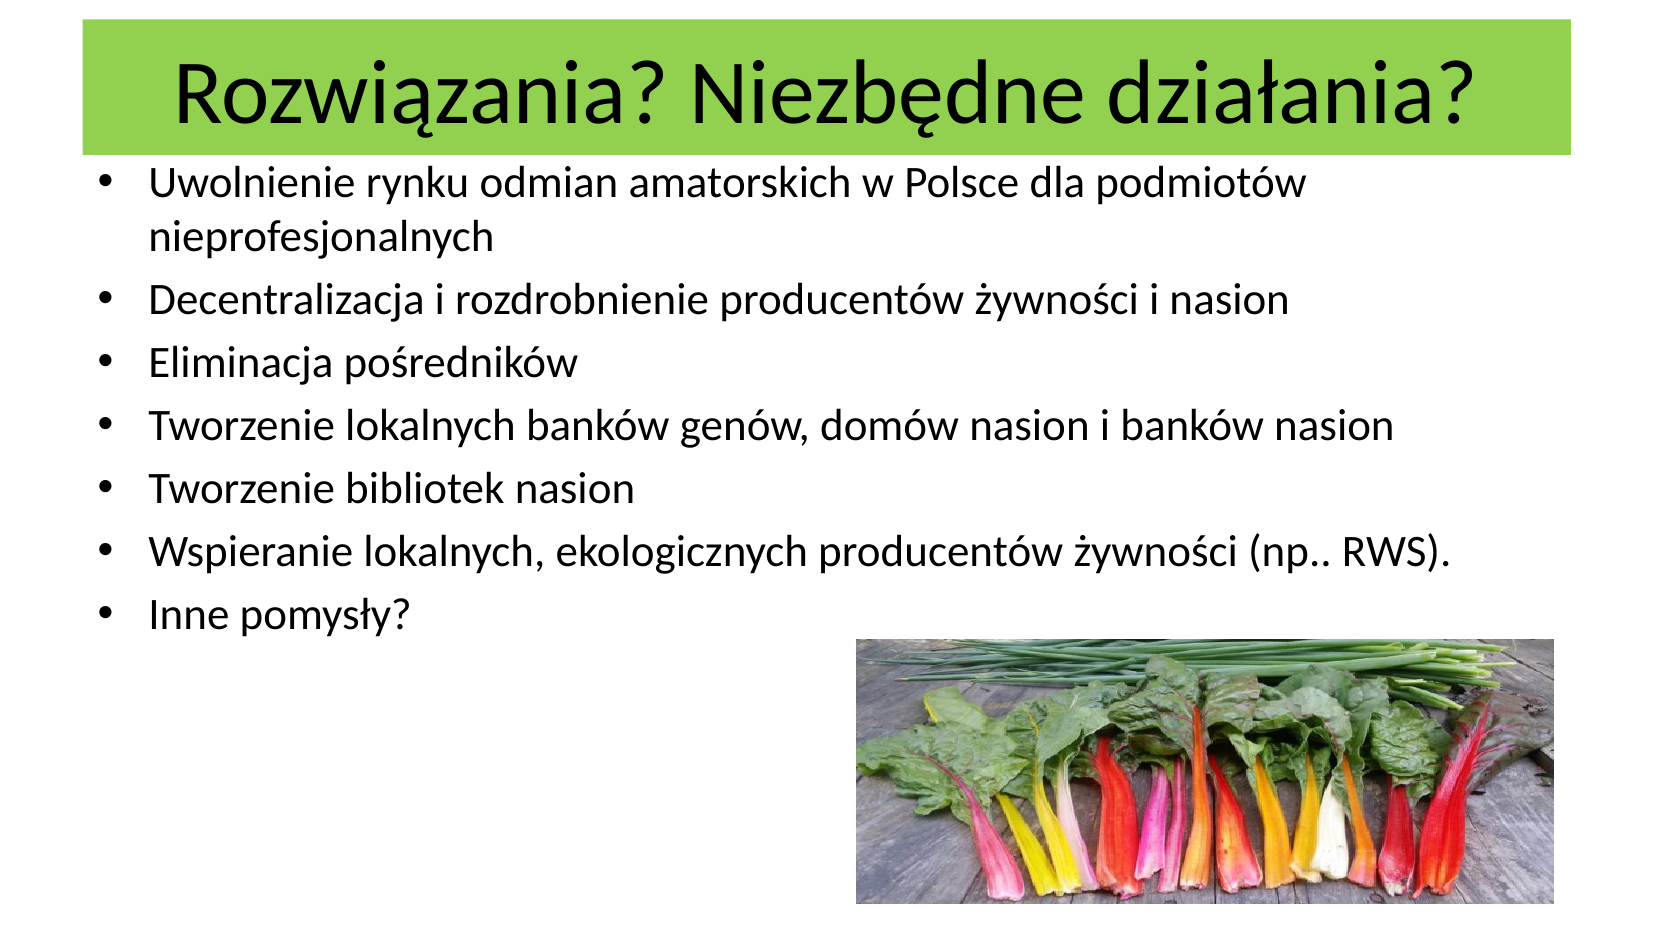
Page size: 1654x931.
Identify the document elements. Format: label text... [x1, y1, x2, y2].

title Rozwiązania? Niezbędne działania? [82, 19, 1571, 145]
picture [856, 639, 1554, 904]
list Uwolnienie rynku odmian amatorskich w Polsce dla podmiotów nieprofesjonalnych Decentralizacja i rozdrobnienie producentów żywności i nasion Eliminacja pośredników Tworzenie lokalnych banków genów, domów nasion i banków nasion Tworzenie bibliotek nasion Wspieranie lokalnych, ekologicznych producentów żywności (np.. RWS). Inne pomysły? [82, 145, 1571, 650]
